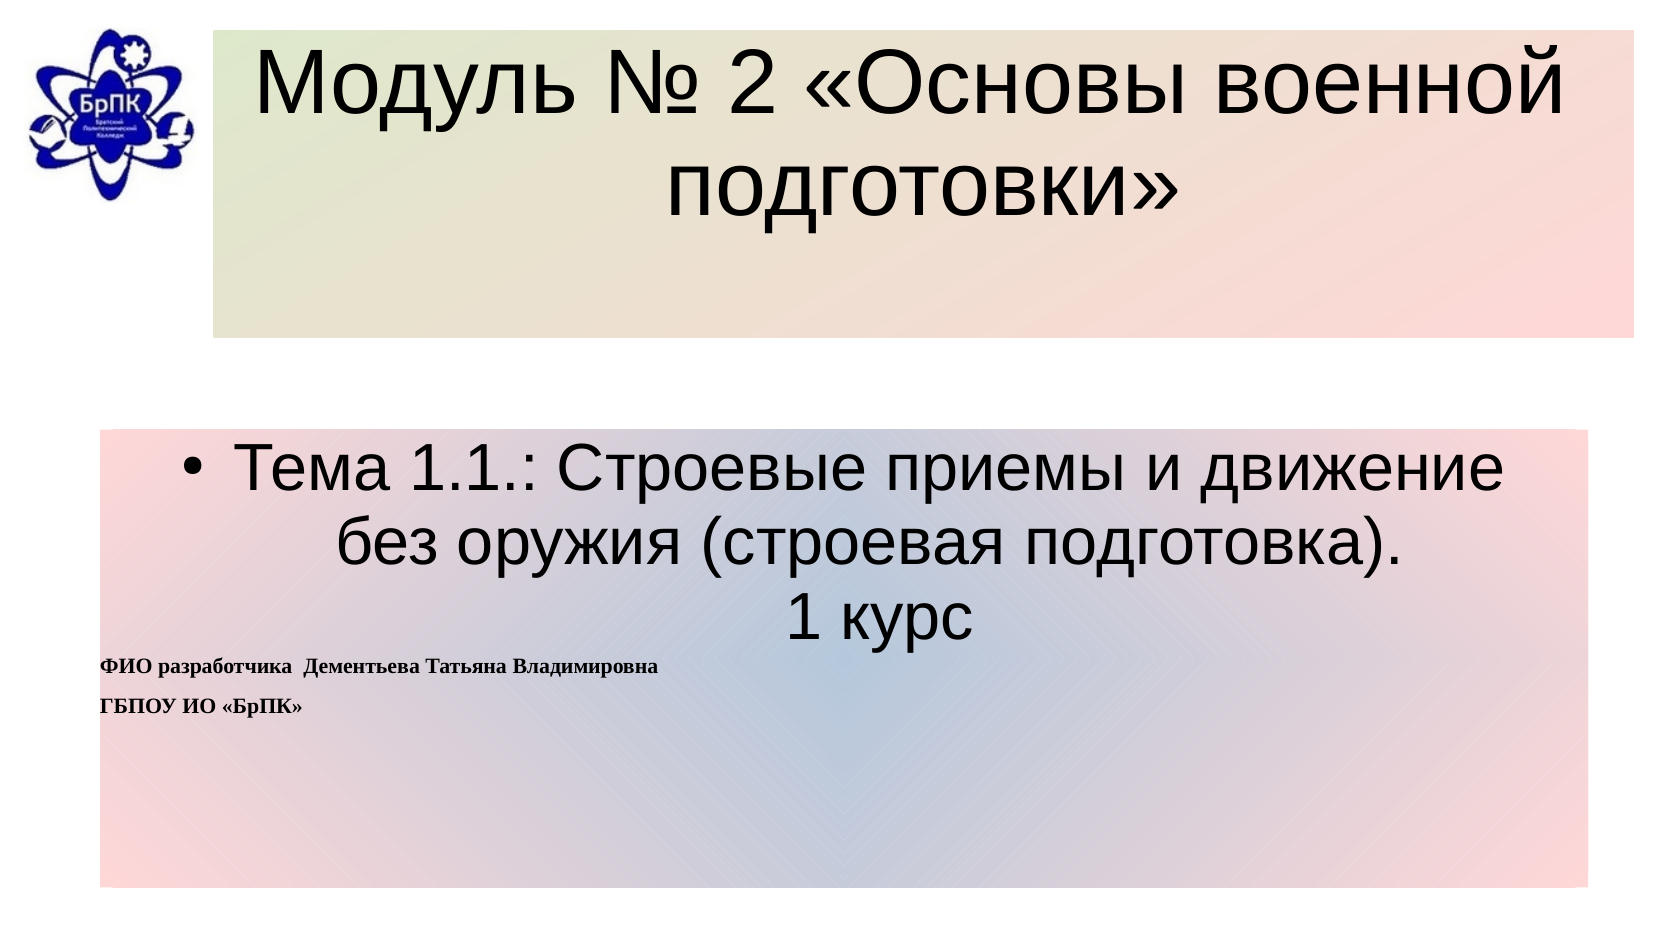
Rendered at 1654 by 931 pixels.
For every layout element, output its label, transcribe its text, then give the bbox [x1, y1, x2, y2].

picture [23, 26, 200, 204]
title Модуль № 2 «Основы военной подготовки» [213, 30, 1634, 338]
list Тема 1.1.: Строевые приемы и движение без оружия (строевая подготовка). 1 курс ФИО разработчика Дементьева Татьяна Владимировна ГБПОУ ИО «БрПК» [100, 429, 1589, 888]
